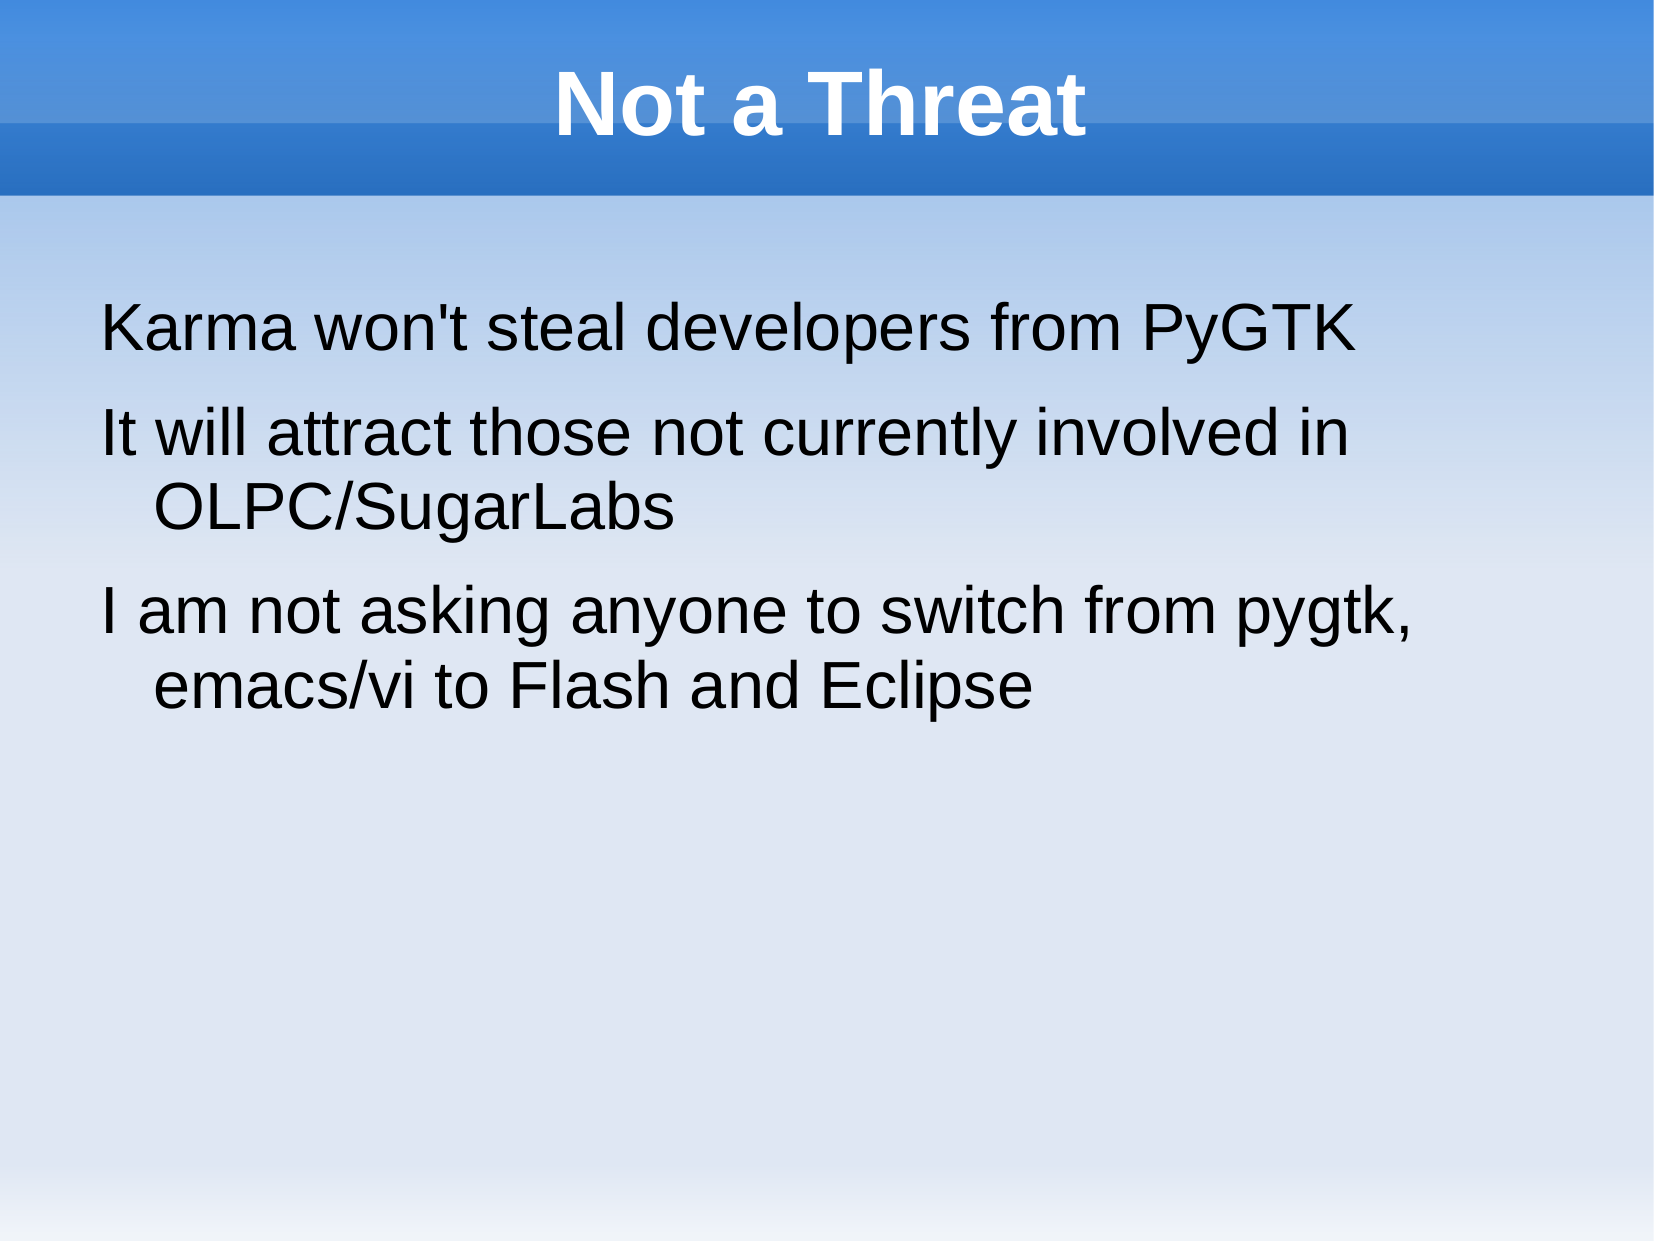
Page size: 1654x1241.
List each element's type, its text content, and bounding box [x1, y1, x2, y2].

list Karma won't steal developers from PyGTK It will attract those not currently involved in OLPC/SugarLabs I am not asking anyone to switch from pygtk, emacs/vi to Flash and Eclipse [82, 290, 1571, 1094]
picture [0, 0, 1654, 1241]
title Not a Threat [76, 7, 1565, 200]
